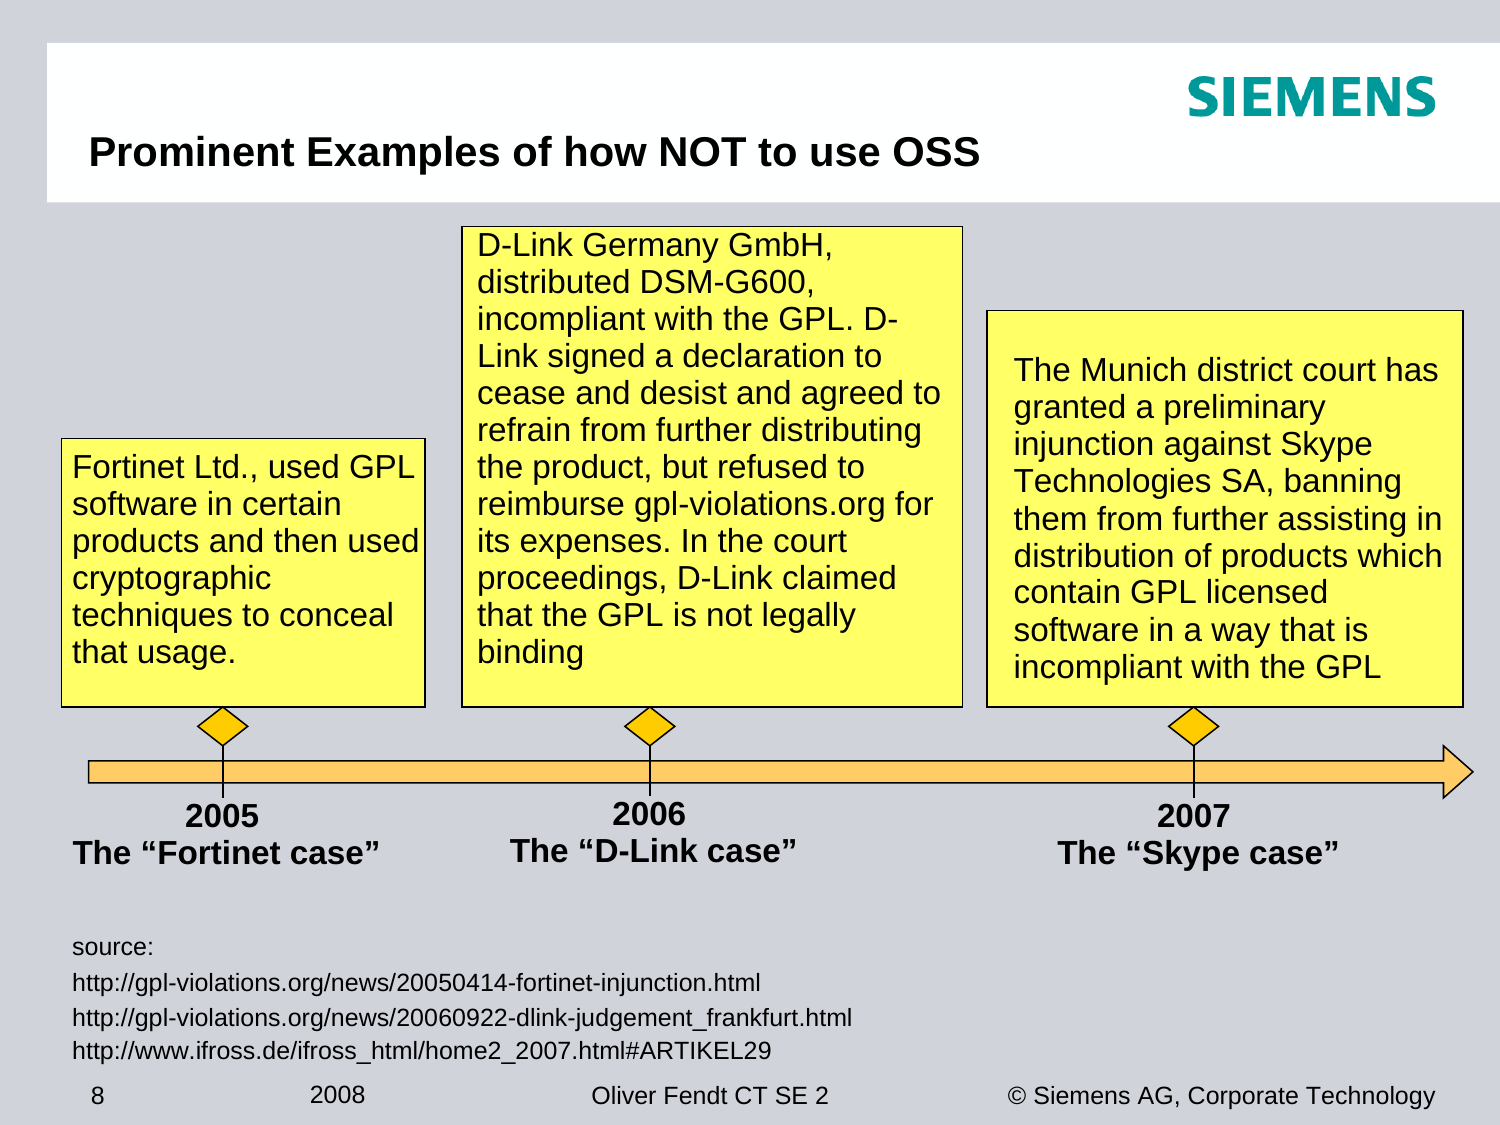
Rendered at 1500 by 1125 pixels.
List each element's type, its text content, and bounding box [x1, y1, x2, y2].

text_box D-Link Germany GmbH, distributed DSM-G600, incompliant with the GPL. D-Link signed a declaration to cease and desist and agreed to refrain from further distributing the product, but refused to reimburse gpl-violations.org for its expenses. In the court proceedings, D-Link claimed that the GPL is not legally binding [477, 226, 944, 671]
text_box The Munich district court has granted a preliminary injunction against Skype Technologies SA, banning them from further assisting in distribution of products which contain GPL licensed software in a way that is incompliant with the GPL [1013, 351, 1463, 686]
text_box [1195, 745, 1473, 798]
title Prominent Examples of how NOT to use OSS [88, 42, 1096, 176]
text_box source: http://gpl-violations.org/news/20050414-fortinet-injunction.html http://gpl-violations.org/news/20060922-dlink-judgement_frankfurt.html http://www.ifross.de/ifross_html/home2_2007.html#ARTIKEL29 [72, 927, 855, 1065]
text_box Fortinet Ltd., used GPL software in certain products and then used cryptographic techniques to conceal that usage. [72, 448, 436, 671]
text_box [88, 760, 222, 783]
text_box 2007 The “Skype case” [1057, 797, 1341, 872]
picture [1181, 69, 1444, 123]
text_box [651, 760, 1193, 783]
text_box [61, 438, 426, 746]
text_box [224, 760, 649, 783]
text_box 2006 The “D-Link case” [509, 795, 799, 870]
text_box [461, 226, 963, 746]
text_box [986, 310, 1463, 746]
text_box 2005 The “Fortinet case” [72, 797, 382, 872]
